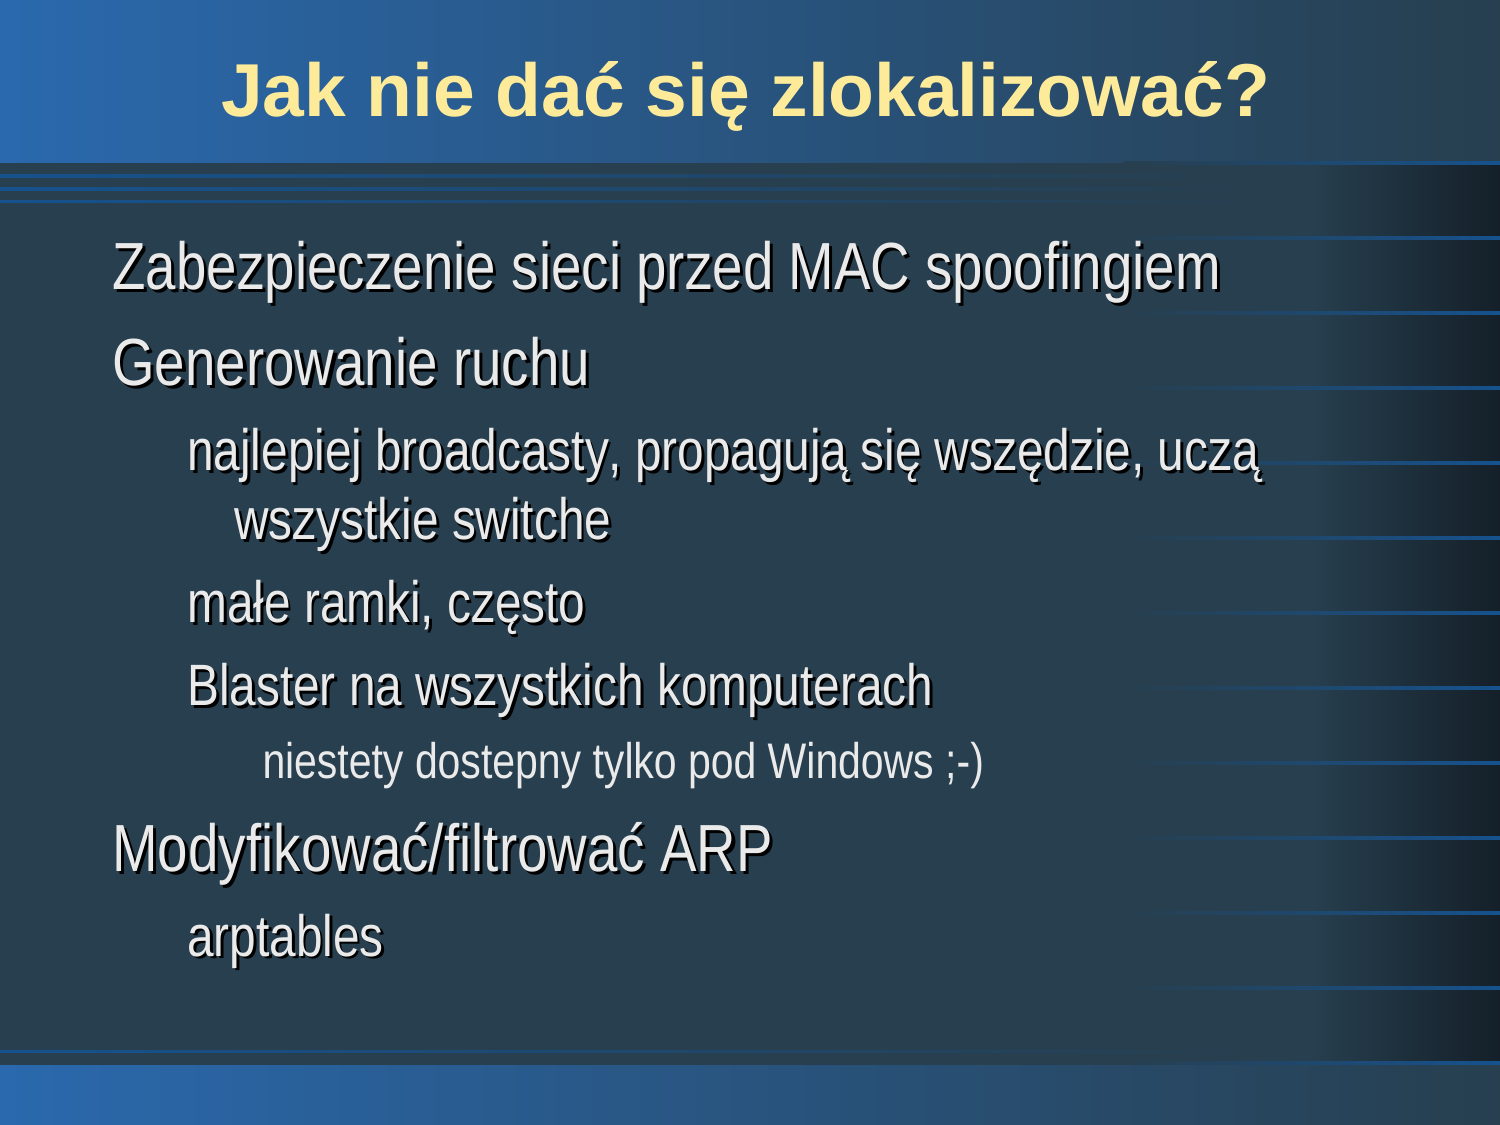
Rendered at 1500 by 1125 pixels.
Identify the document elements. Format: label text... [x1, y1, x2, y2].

title Jak nie dać się zlokalizować? [83, 24, 1409, 151]
list Zabezpieczenie sieci przed MAC spoofingiem Generowanie ruchu najlepiej broadcasty, propagują się wszędzie, uczą wszystkie switche małe ramki, często Blaster na wszystkich komputerach niestety dostepny tylko pod Windows ;-) Modyfikować/filtrować ARP arptables [112, 224, 1388, 1056]
